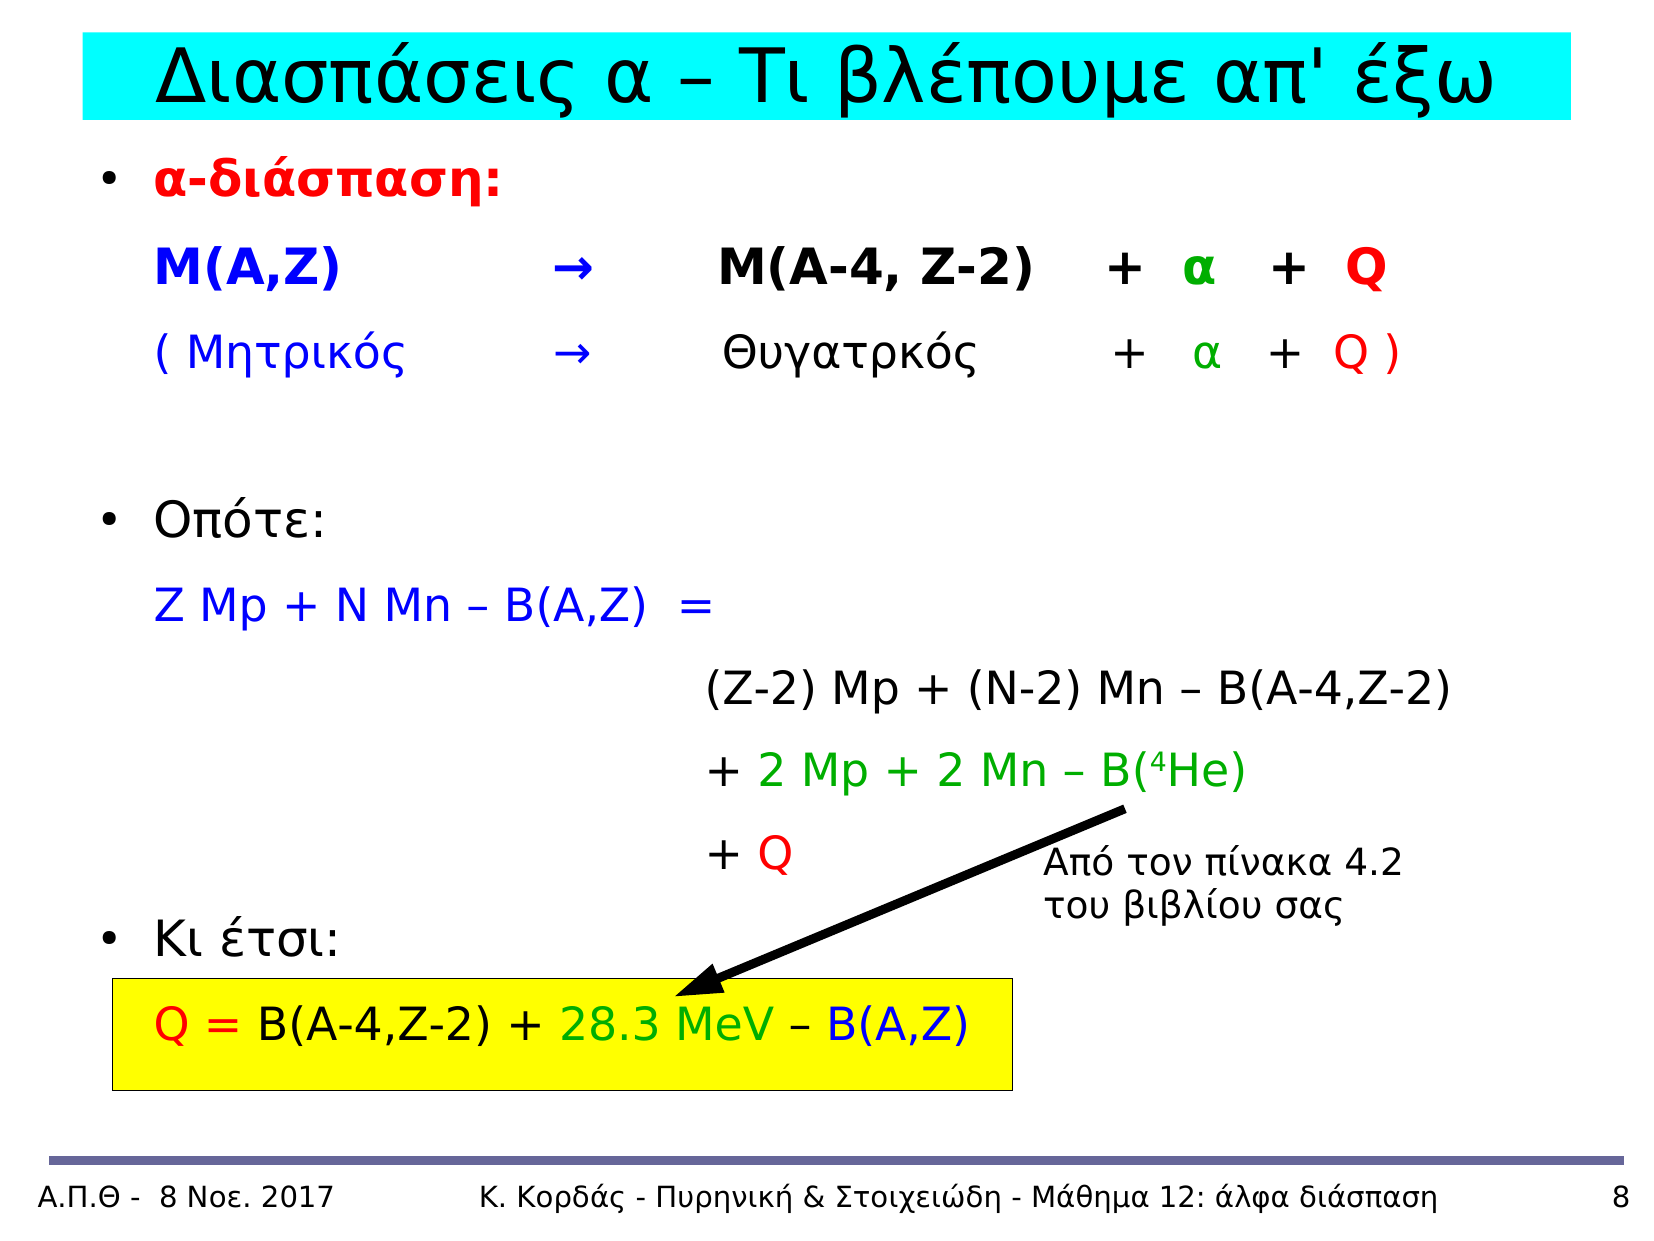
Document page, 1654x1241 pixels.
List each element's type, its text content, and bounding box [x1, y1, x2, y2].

title Διασπάσεις α – Τι βλέπουμε απ' έξω [82, 32, 1571, 120]
list α-διάσπαση: M(A,Z) → M(A-4, Z-2) + α + Q ( Μητρικός → Θυγατρκός + α + Q ) Οπότε: Z Mp + N Mn – B(A,Z) = (Z-2) Mp + (N-2) Mn – B(A-4,Z-2) + 2 Mp + 2 Mn – B(4He) + Q Κι έτσι: Q = B(A-4,Z-2) + 28.3 MeV – B(A,Z) [82, 150, 1571, 1144]
text_box Από τον πίνακα 4.2 του βιβλίου σας [1028, 832, 1463, 936]
